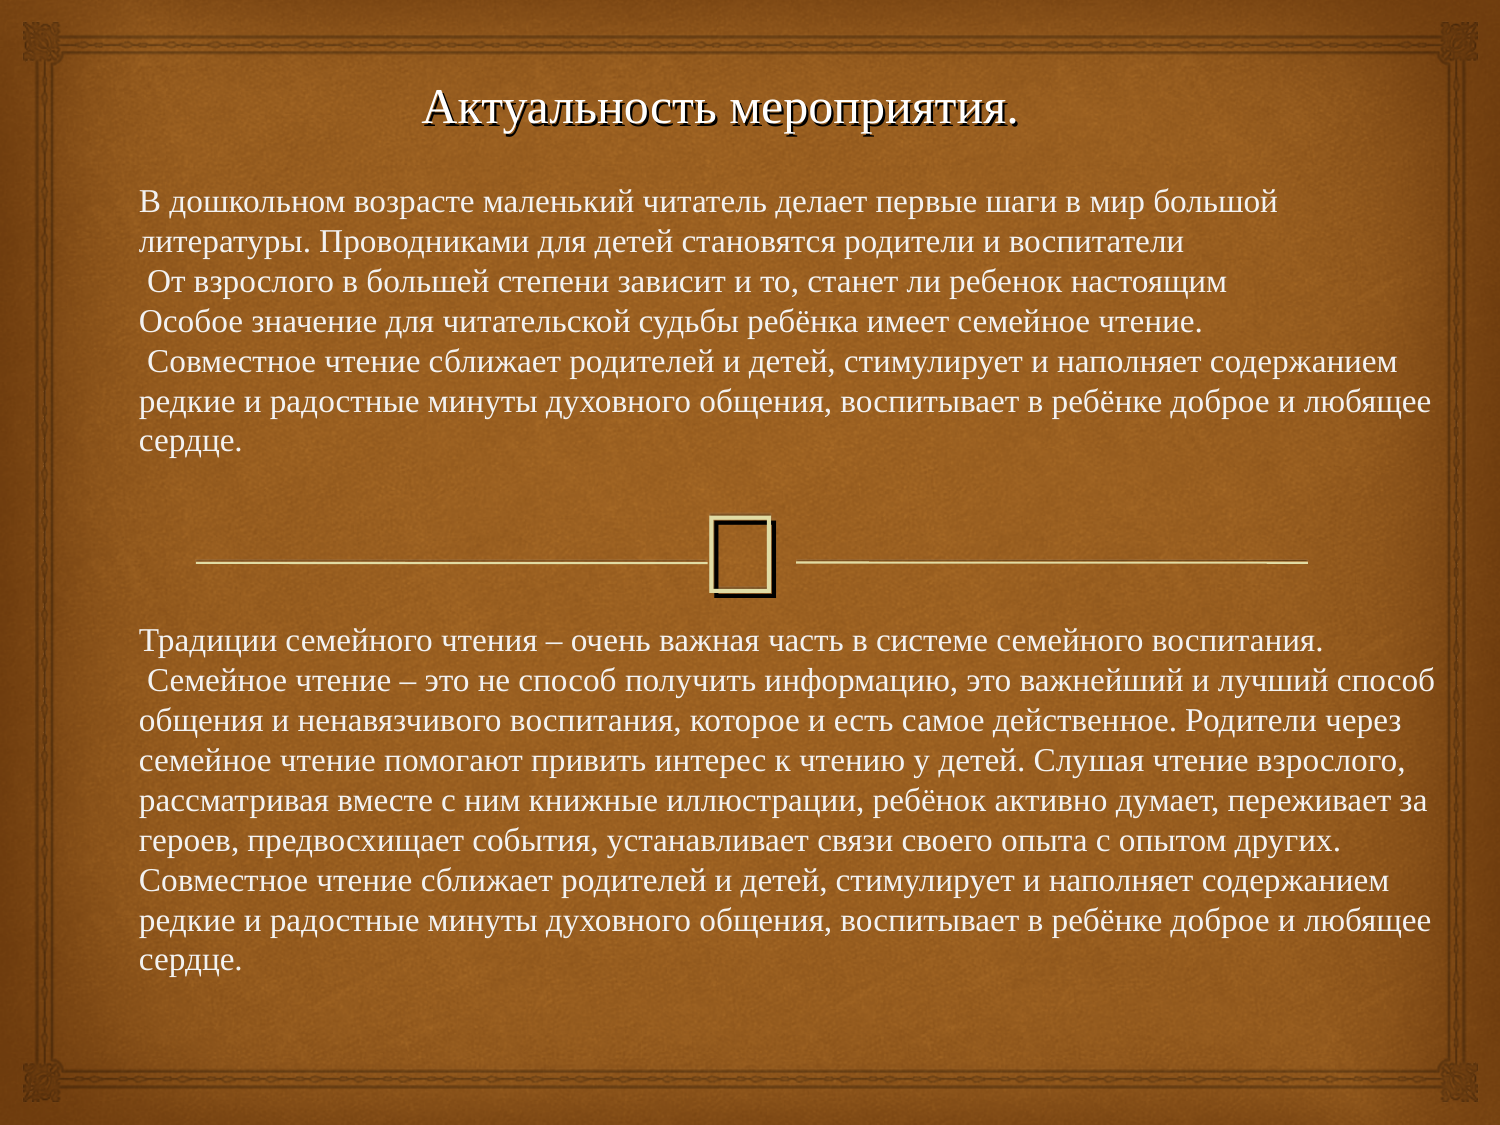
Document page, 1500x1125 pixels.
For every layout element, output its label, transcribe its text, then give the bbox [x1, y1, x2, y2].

text_box В дошкольном возрасте маленький читатель делает первые шаги в мир большой литературы. Проводниками для детей становятся родители и воспитатели От взрослого в большей степени зависит и то, станет ли ребенок настоящим Особое значение для читательской судьбы ребёнка имеет семейное чтение. Совместное чтение сближает родителей и детей, стимулирует и наполняет содержанием редкие и радостные минуты духовного общения, воспитывает в ребёнке доброе и любящее сердце. Традиции семейного чтения – очень важная часть в системе семейного воспитания. Семейное чтение – это не способ получить информацию, это важнейший и лучший способ общения и ненавязчивого воспитания, которое и есть самое действенное. Родители через семейное чтение помогают привить интерес к чтению у детей. Слушая чтение взрослого, рассматривая вместе с ним книжные иллюстрации, ребёнок активно думает, переживает за героев, предвосхищает события, устанавливает связи своего опыта с опытом других. Совместное чтение сближает родителей и детей, стимулирует и наполняет содержанием редкие и радостные минуты духовного общения, воспитывает в ребёнке доброе и любящее сердце. [124, 132, 1471, 1020]
subtitle Актуальность мероприятия. [88, 66, 1365, 1012]
